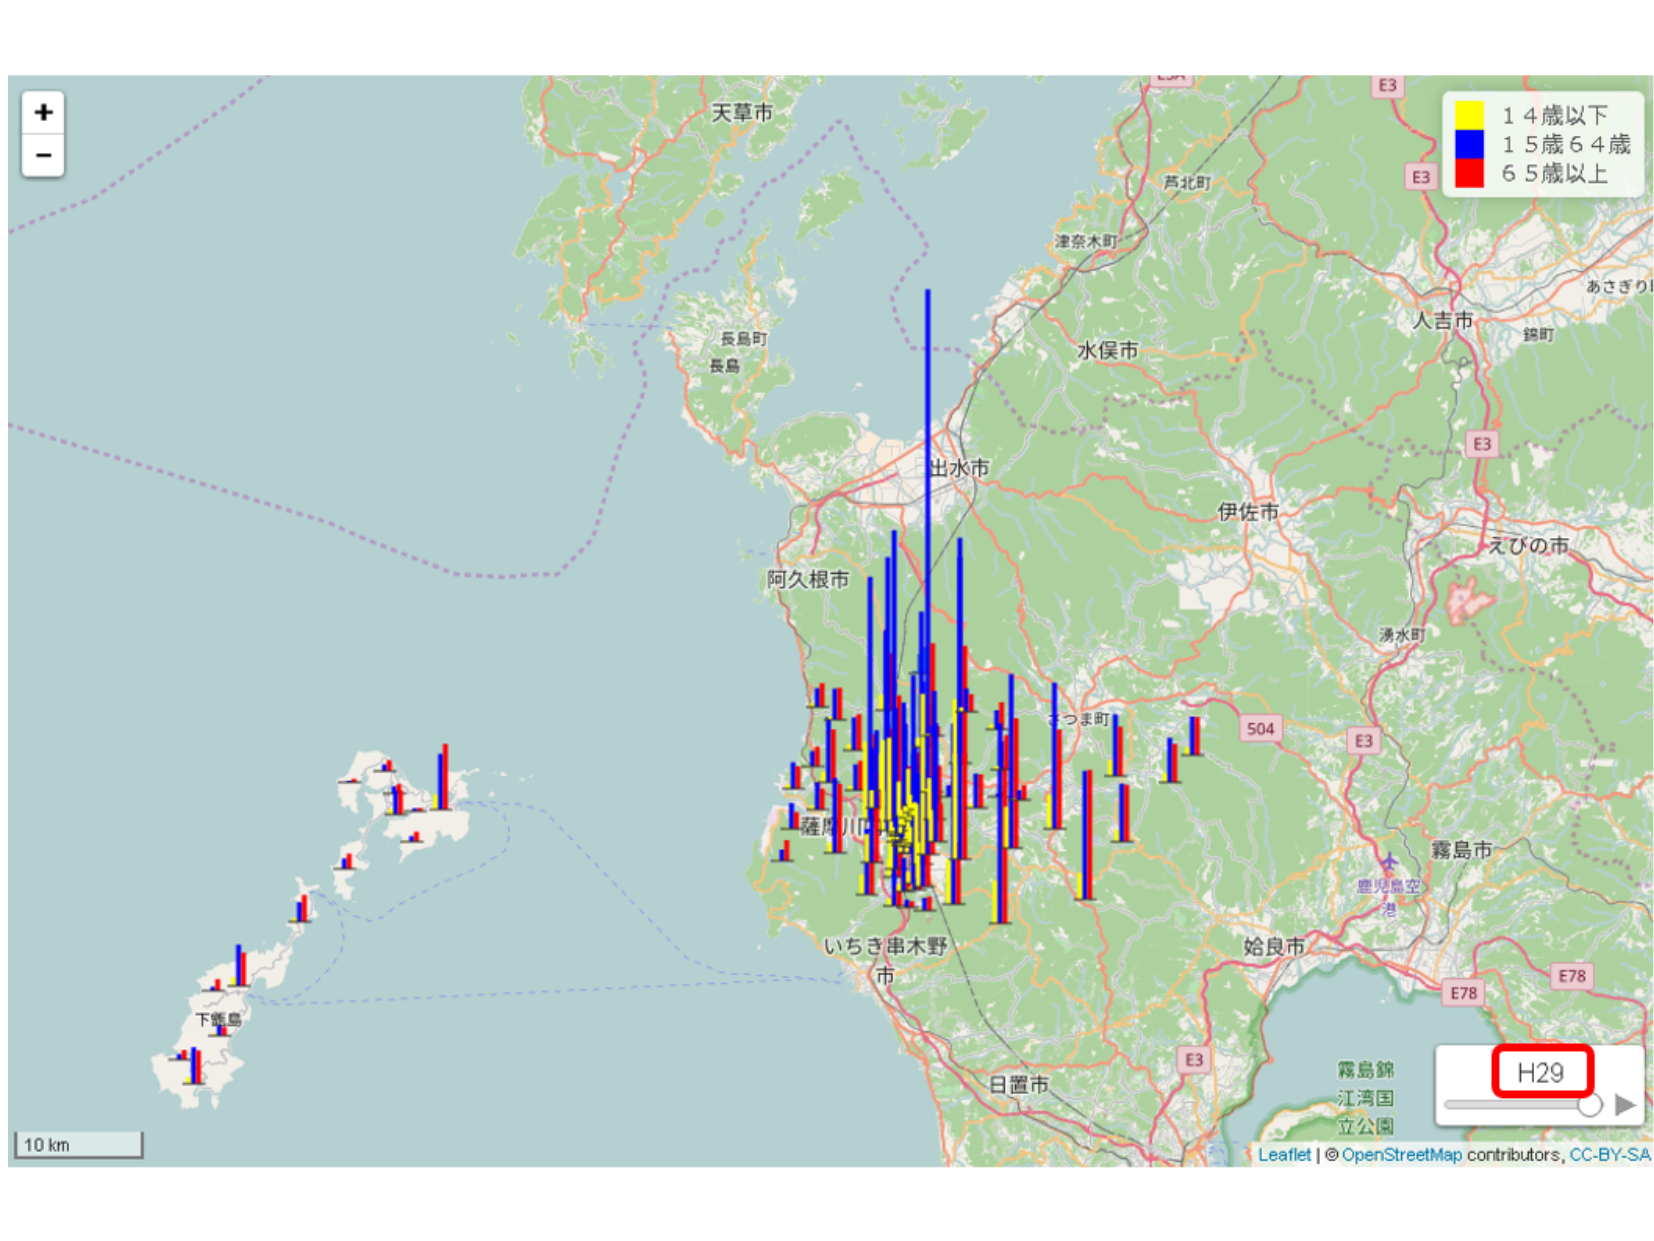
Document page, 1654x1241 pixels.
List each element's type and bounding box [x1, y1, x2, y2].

picture [8, 74, 1654, 1169]
